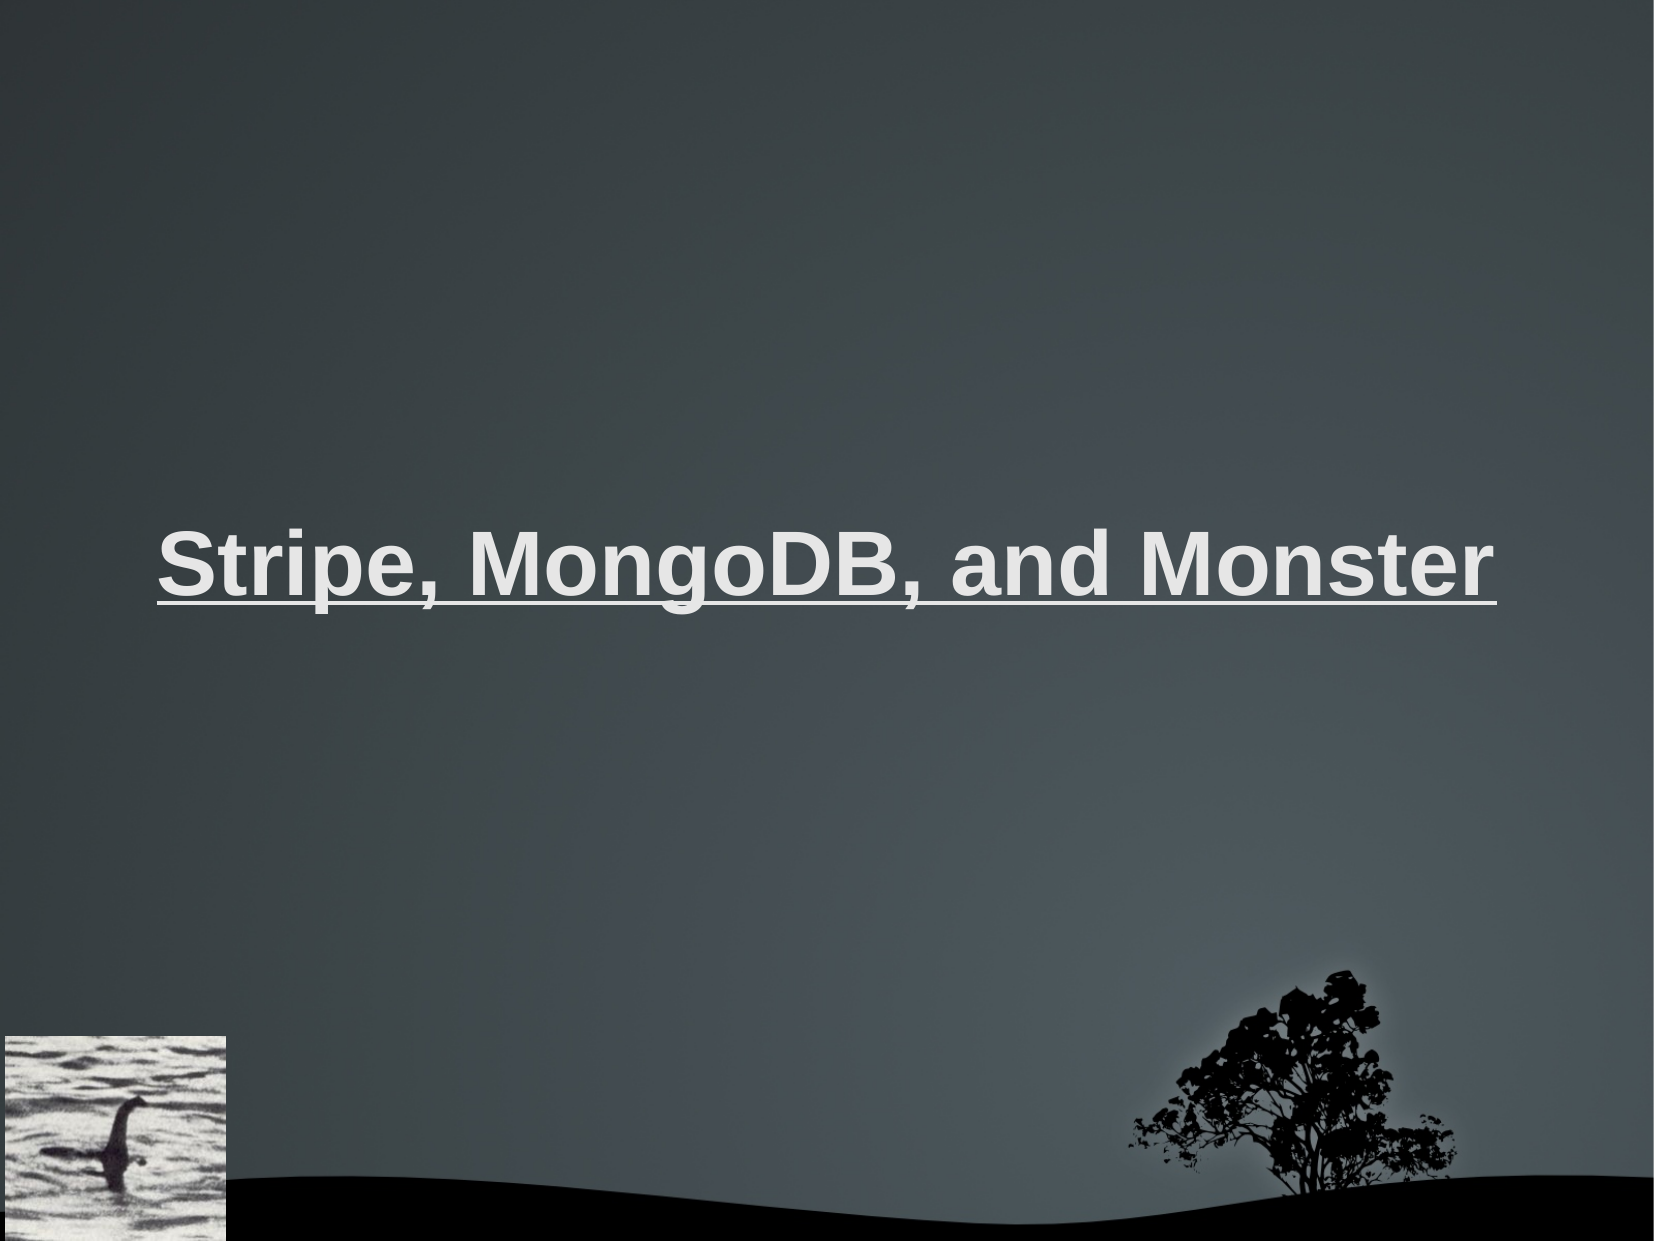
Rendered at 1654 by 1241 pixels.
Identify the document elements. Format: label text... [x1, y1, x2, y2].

title Stripe, MongoDB, and Monster [82, 460, 1571, 668]
picture [0, 0, 1654, 1241]
